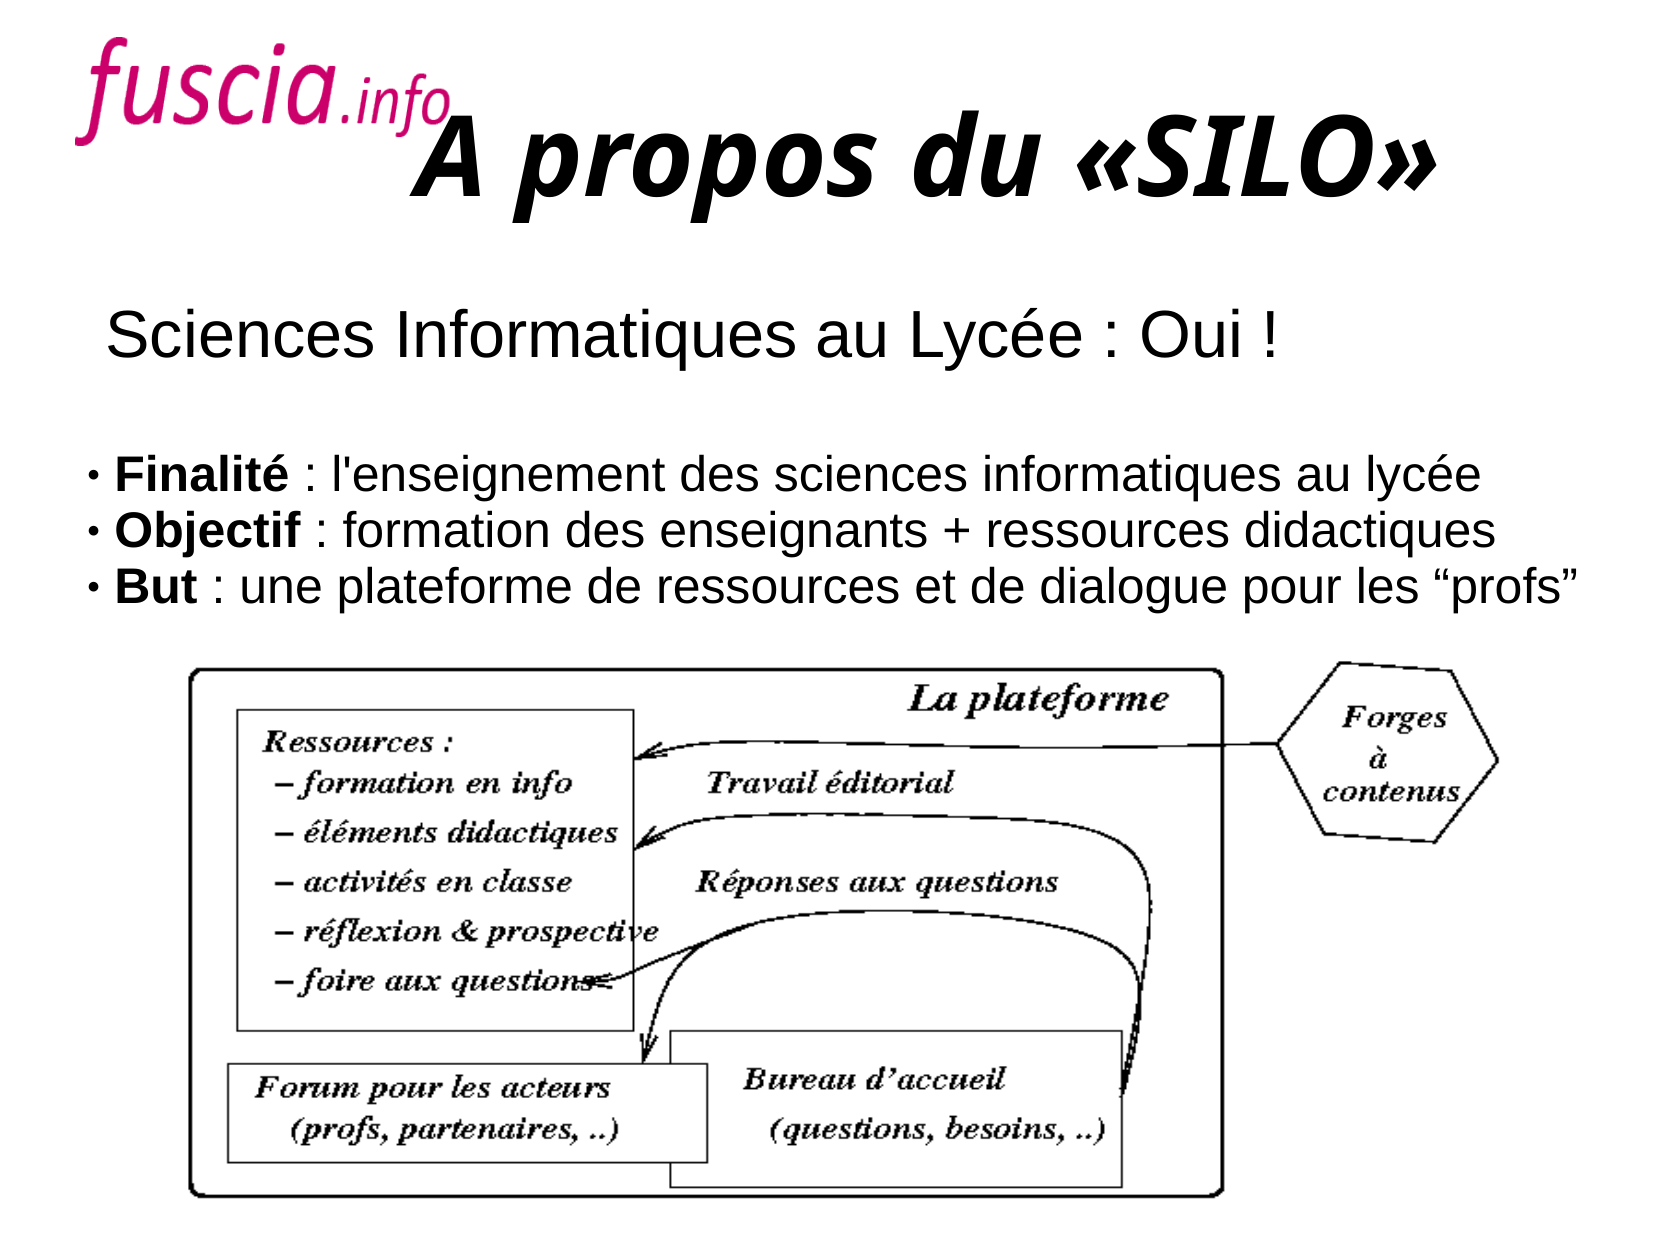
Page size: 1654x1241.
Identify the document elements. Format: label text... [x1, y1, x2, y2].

picture [187, 660, 1501, 1201]
subtitle Sciences Informatiques au Lycée : Oui ! Finalité : l'enseignement des sciences informatiques au lycée Objectif : formation des enseignants + ressources didactiques But : une plateforme de ressources et de dialogue pour les “profs” [86, 273, 1613, 638]
title A propos du «SILO» [82, 56, 1571, 250]
picture [75, 37, 451, 151]
